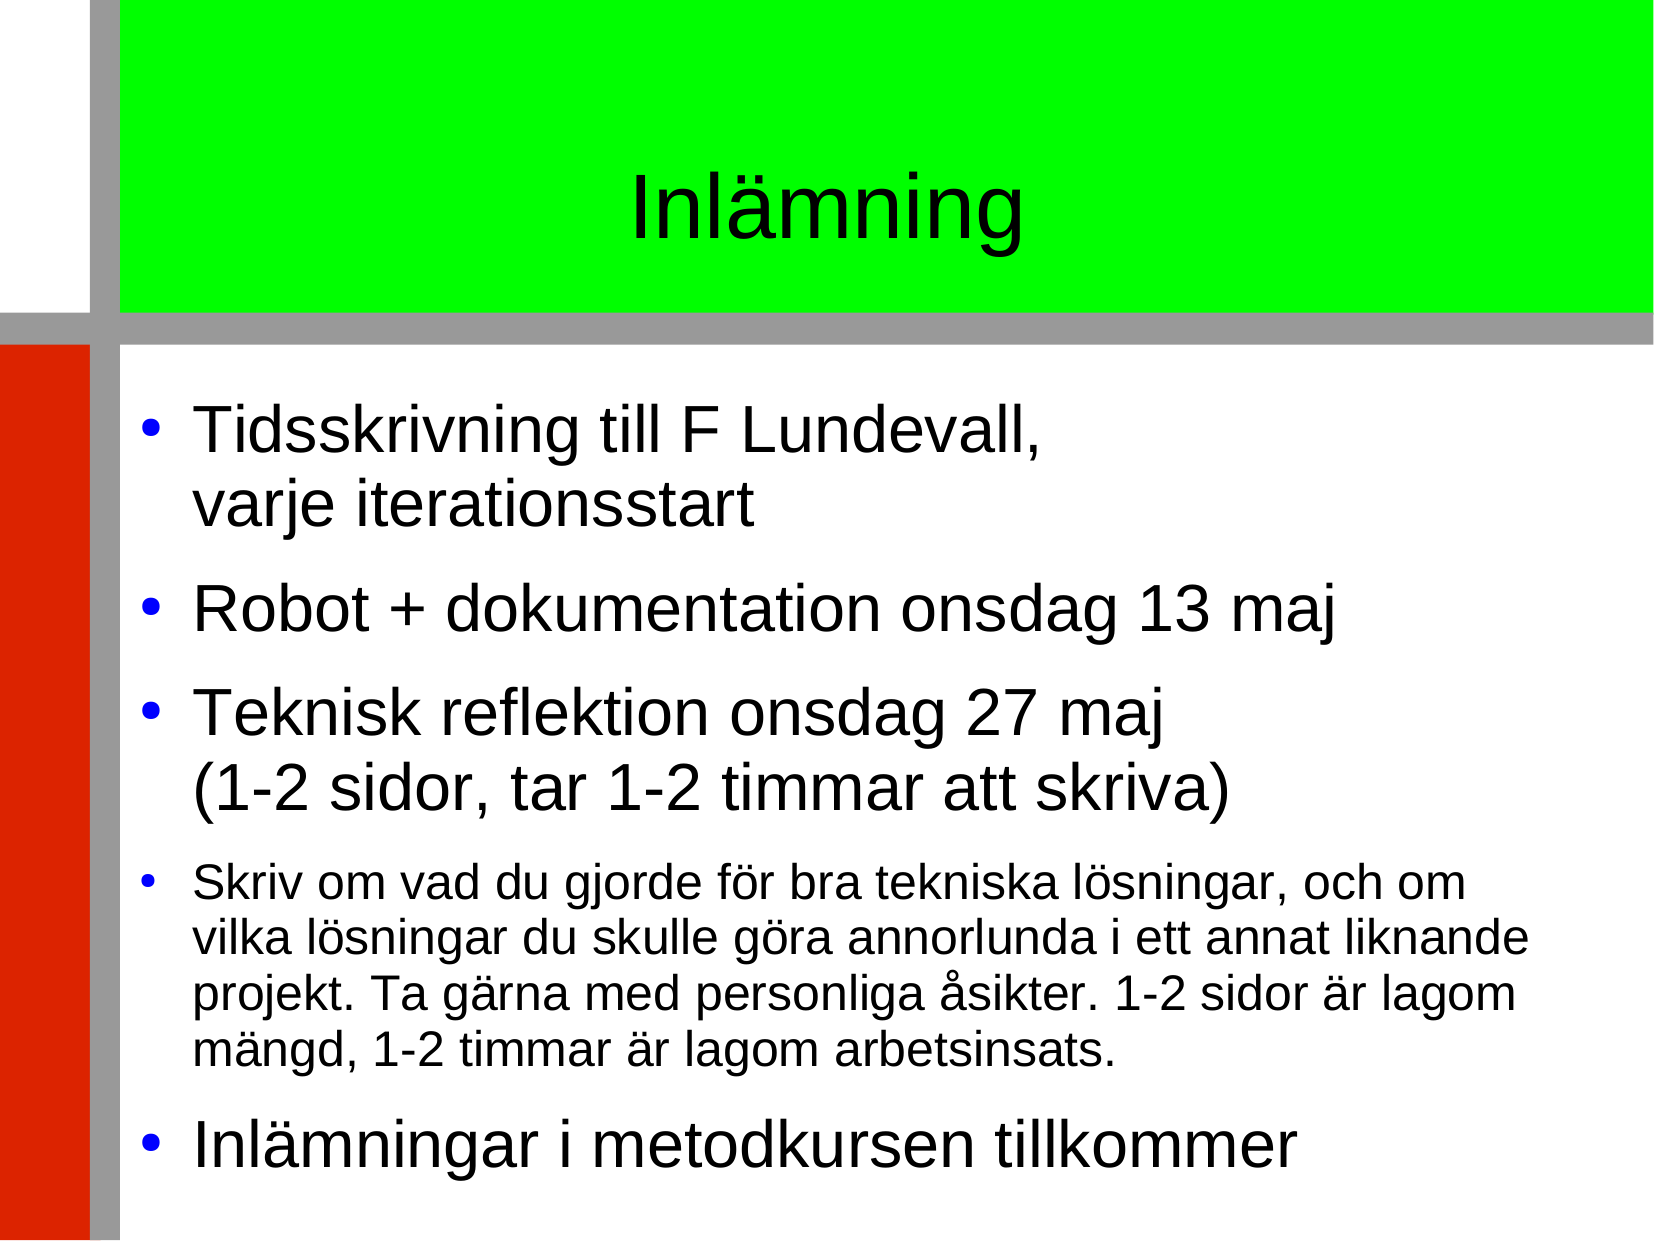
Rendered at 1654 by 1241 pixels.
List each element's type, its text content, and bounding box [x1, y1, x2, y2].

title Inlämning [121, 102, 1534, 311]
list Tidsskrivning till F Lundevall, varje iterationsstart Robot + dokumentation onsdag 13 maj Teknisk reflektion onsdag 27 maj (1-2 sidor, tar 1-2 timmar att skriva) Skriv om vad du gjorde för bra tekniska lösningar, och om vilka lösningar du skulle göra annorlunda i ett annat liknande projekt. Ta gärna med personliga åsikter. 1-2 sidor är lagom mängd, 1-2 timmar är lagom arbetsinsats. Inlämningar i metodkursen tillkommer [121, 391, 1534, 1182]
